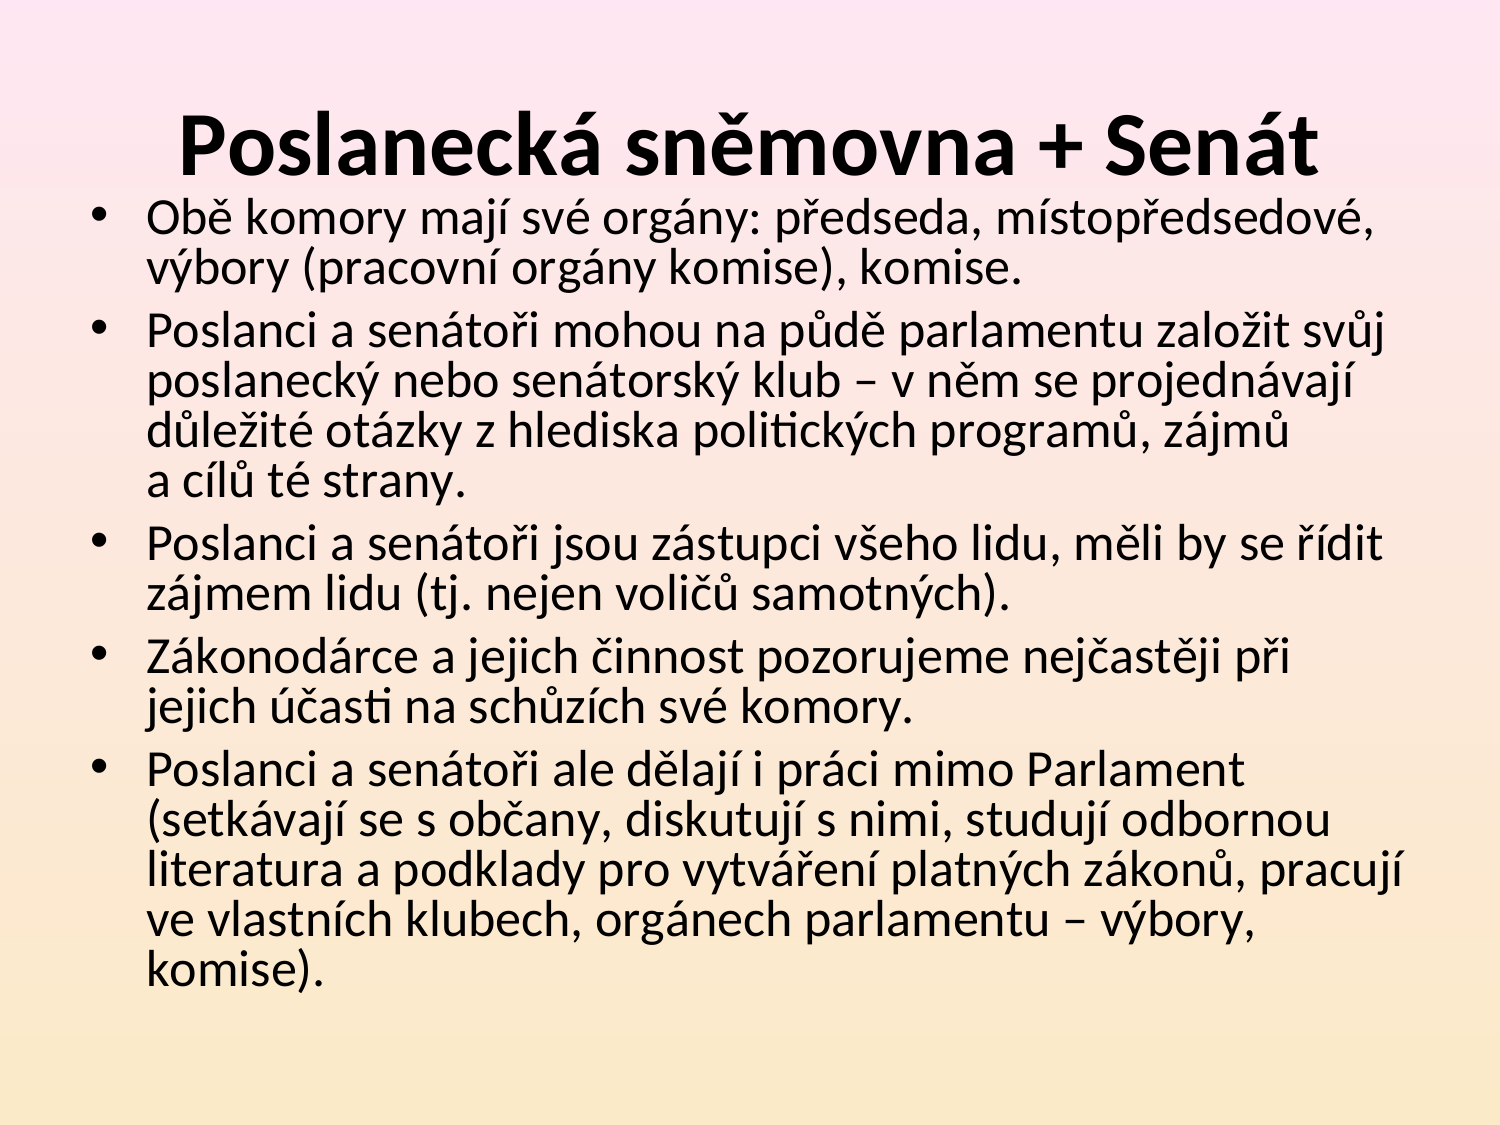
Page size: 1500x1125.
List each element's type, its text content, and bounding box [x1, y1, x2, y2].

list Obě komory mají své orgány: předseda, místopředsedové, výbory (pracovní orgány komise), komise. Poslanci a senátoři mohou na půdě parlamentu založit svůj poslanecký nebo senátorský klub – v něm se projednávají důležité otázky z hlediska politických programů, zájmů a cílů té strany. Poslanci a senátoři jsou zástupci všeho lidu, měli by se řídit zájmem lidu (tj. nejen voličů samotných). Zákonodárce a jejich činnost pozorujeme nejčastěji při jejich účasti na schůzích své komory. Poslanci a senátoři ale dělají i práci mimo Parlament (setkávají se s občany, diskutují s nimi, studují odbornou literatura a podklady pro vytváření platných zákonů, pracují ve vlastních klubech, orgánech parlamentu – výbory, komise). [75, 187, 1426, 1090]
title Poslanecká sněmovna + Senát [75, 45, 1426, 187]
